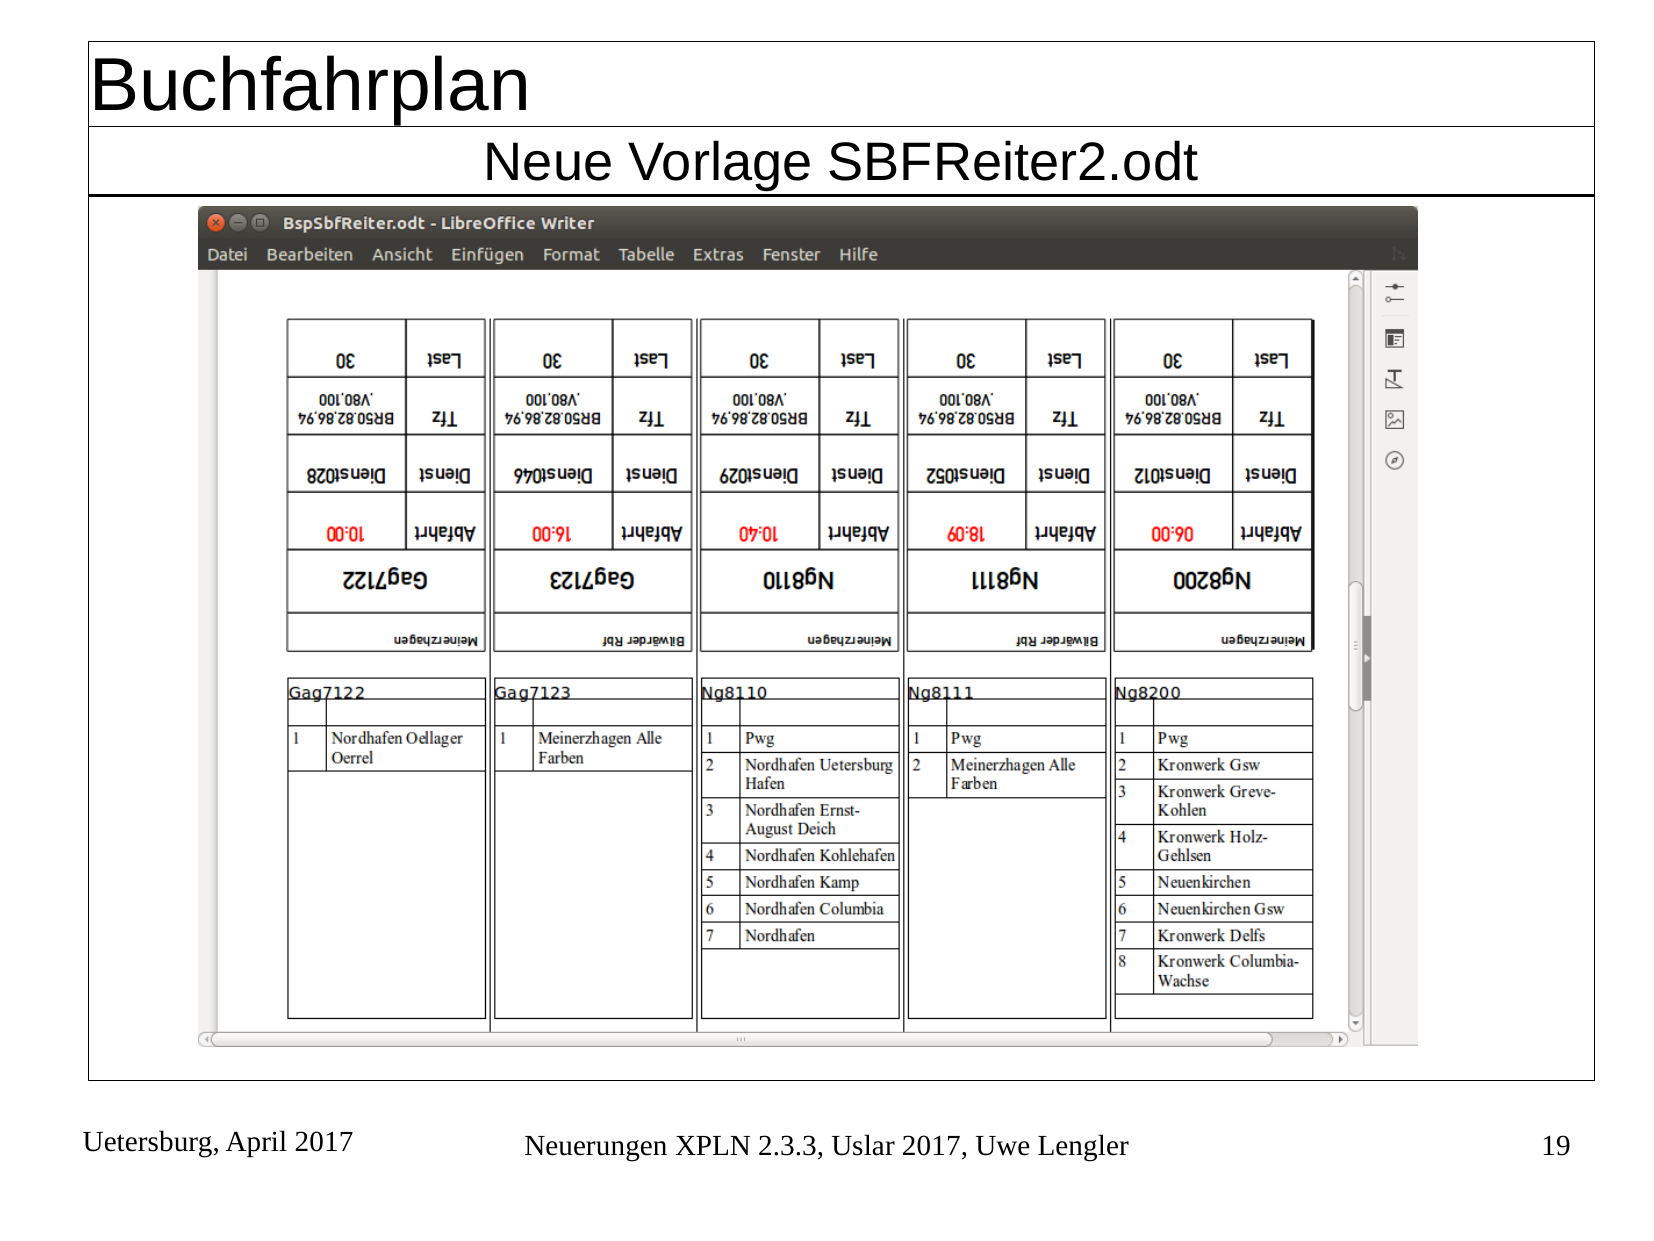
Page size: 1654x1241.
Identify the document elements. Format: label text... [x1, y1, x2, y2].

picture [198, 206, 1418, 1047]
title Neue Vorlage SBFReiter2.odt [88, 126, 1595, 194]
title Buchfahrplan [88, 41, 1595, 126]
